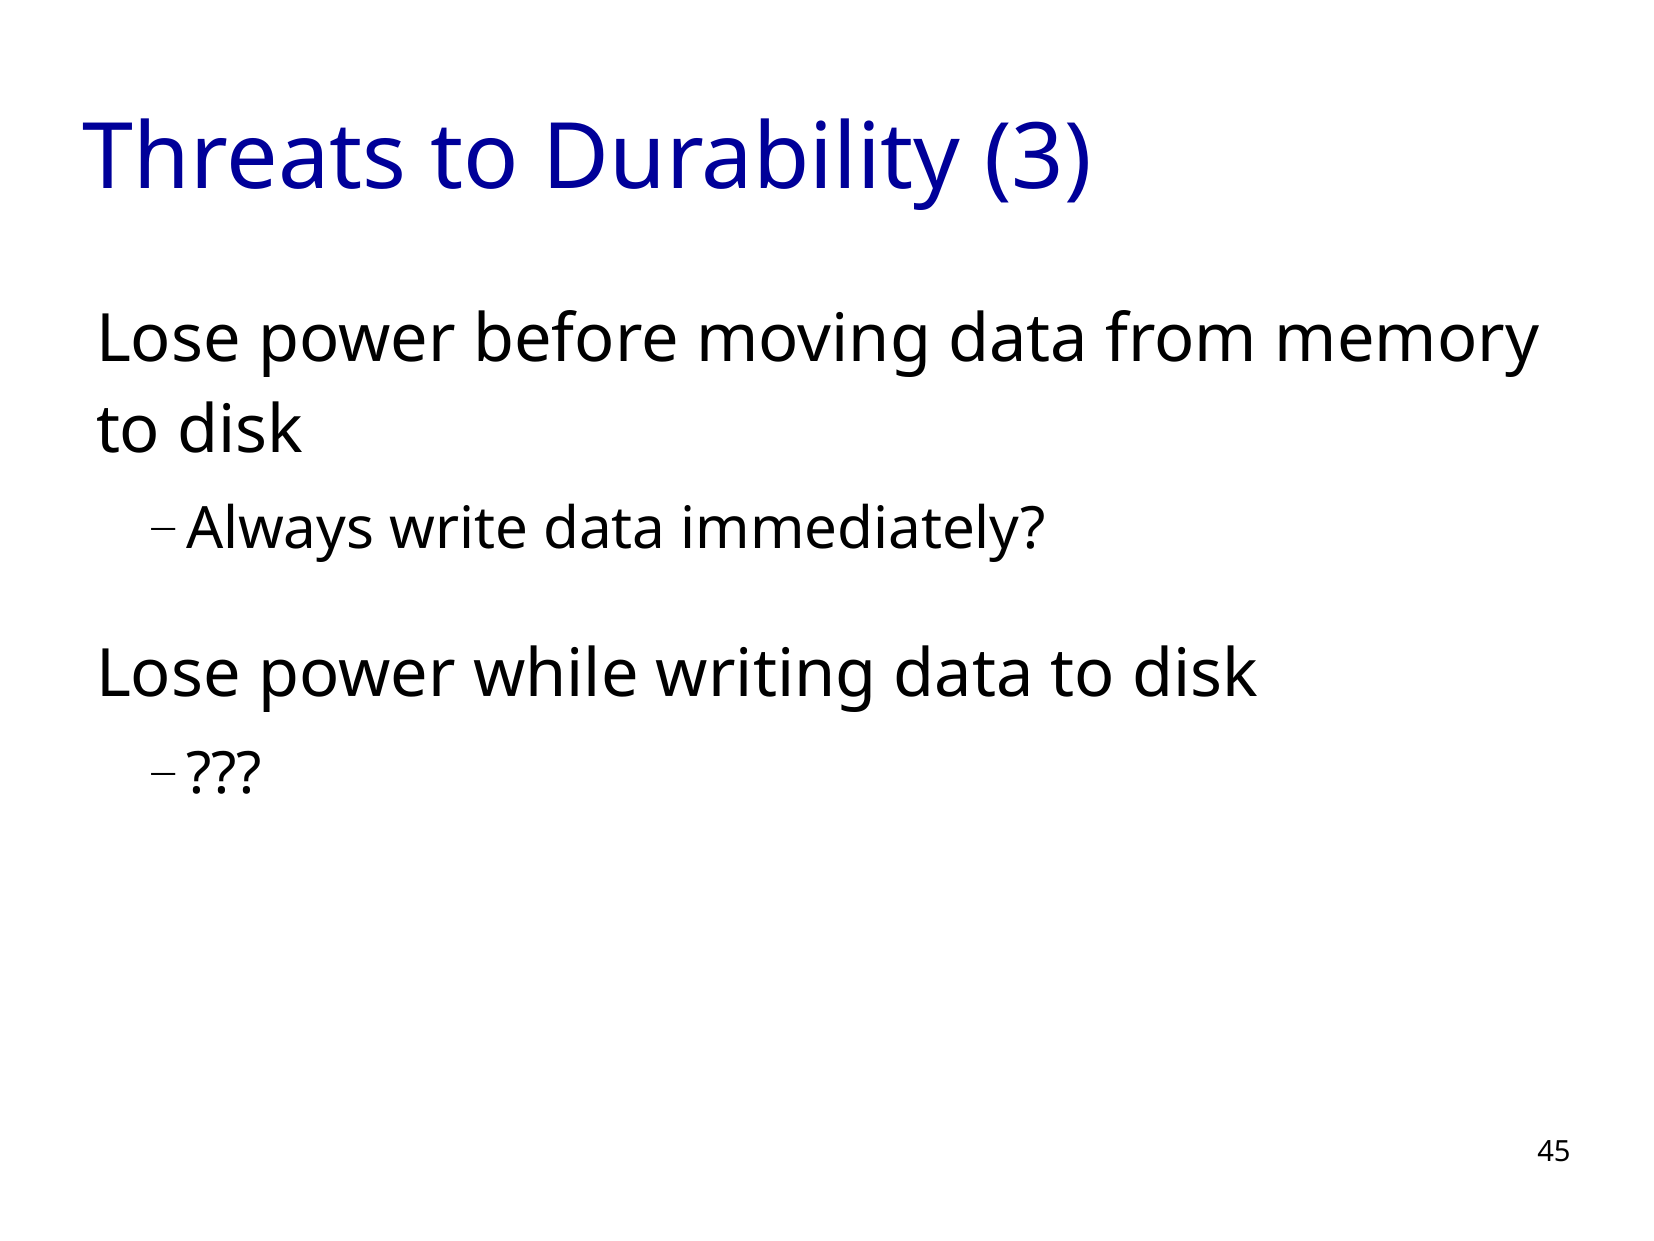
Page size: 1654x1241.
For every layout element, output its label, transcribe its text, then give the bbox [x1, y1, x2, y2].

title Threats to Durability (3) [82, 49, 1571, 257]
list Lose power before moving data from memory to disk Always write data immediately? Lose power while writing data to disk ??? [60, 290, 1571, 1096]
